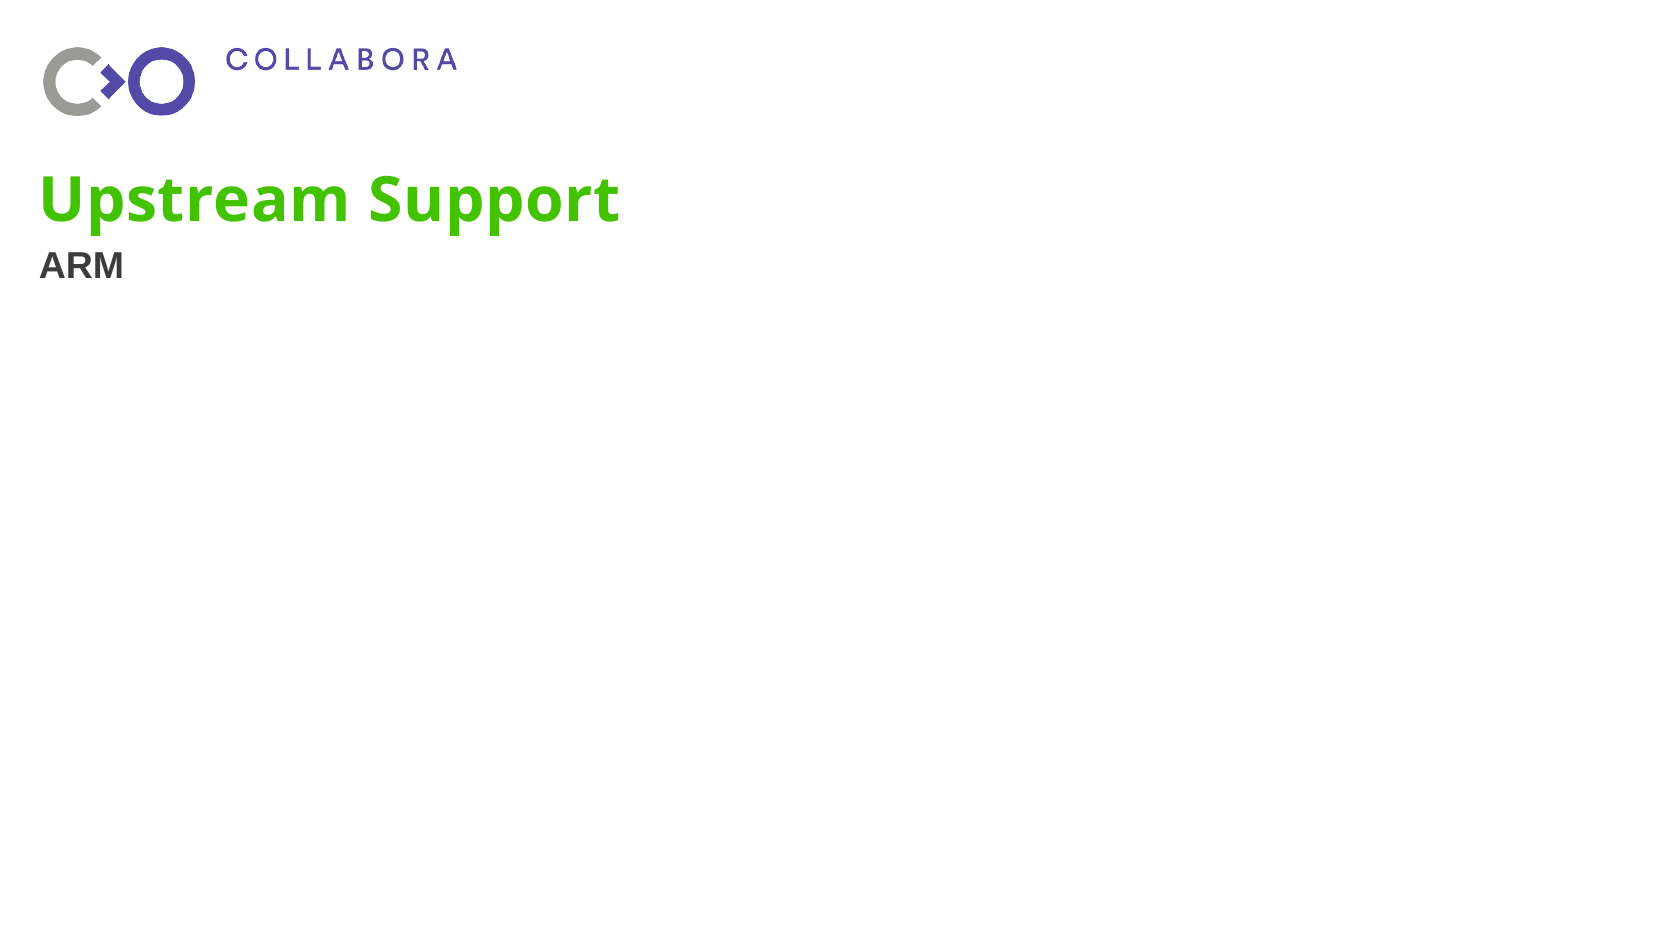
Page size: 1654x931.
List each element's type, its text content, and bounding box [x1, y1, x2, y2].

picture [43, 47, 457, 116]
title Upstream Support [38, 159, 1614, 216]
text_box ARM [38, 240, 1612, 290]
